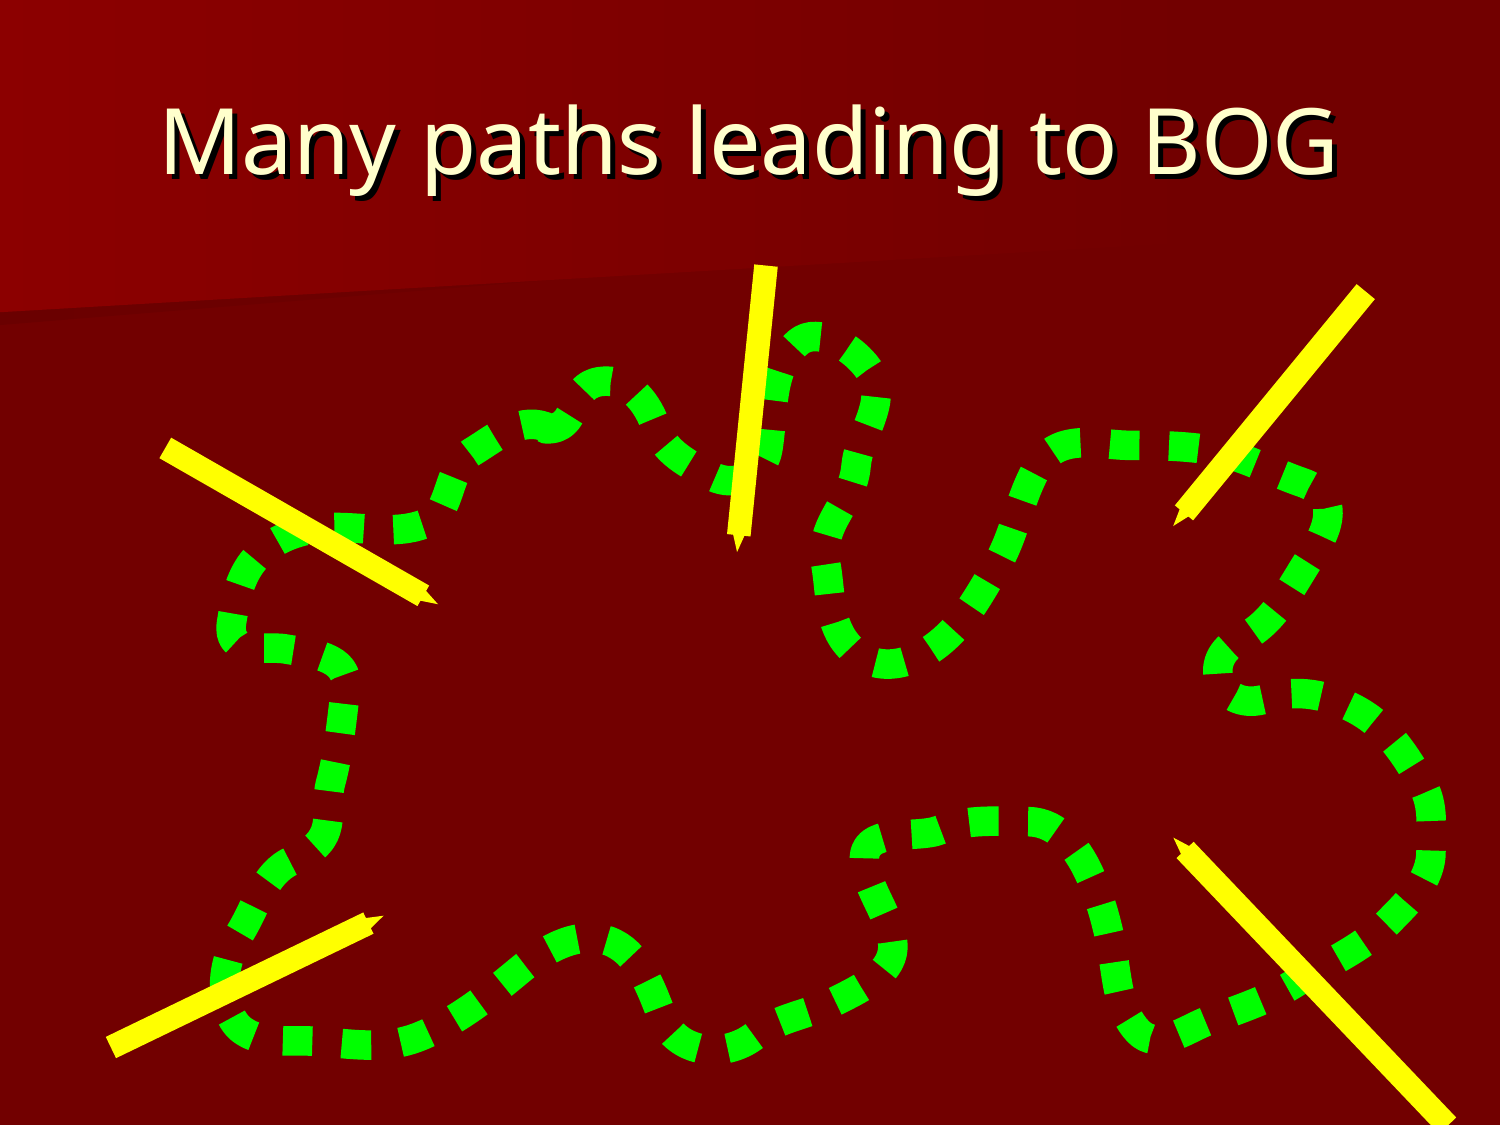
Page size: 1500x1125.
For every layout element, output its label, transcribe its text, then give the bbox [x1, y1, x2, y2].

title Many paths leading to BOG [74, 28, 1425, 249]
